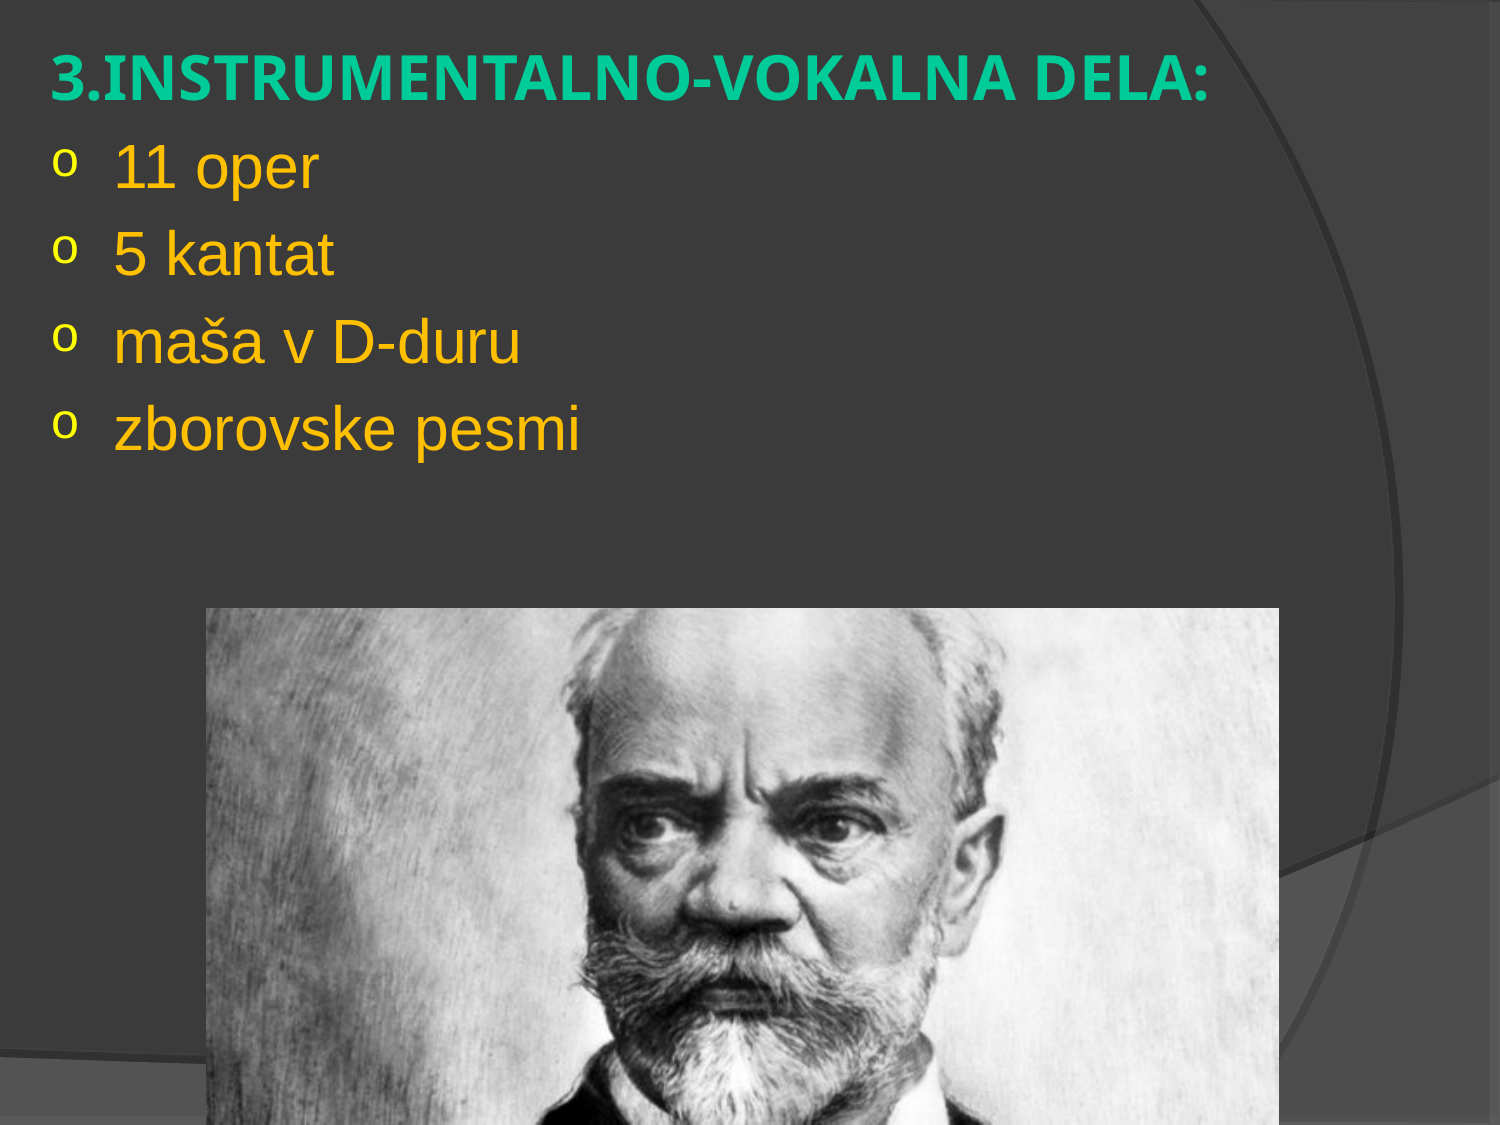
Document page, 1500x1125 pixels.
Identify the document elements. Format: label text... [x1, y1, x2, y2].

list 3.INSTRUMENTALNO-VOKALNA DELA: 11 oper 5 kantat maša v D-duru zborovske pesmi [29, 30, 1255, 774]
picture [206, 608, 1279, 1125]
